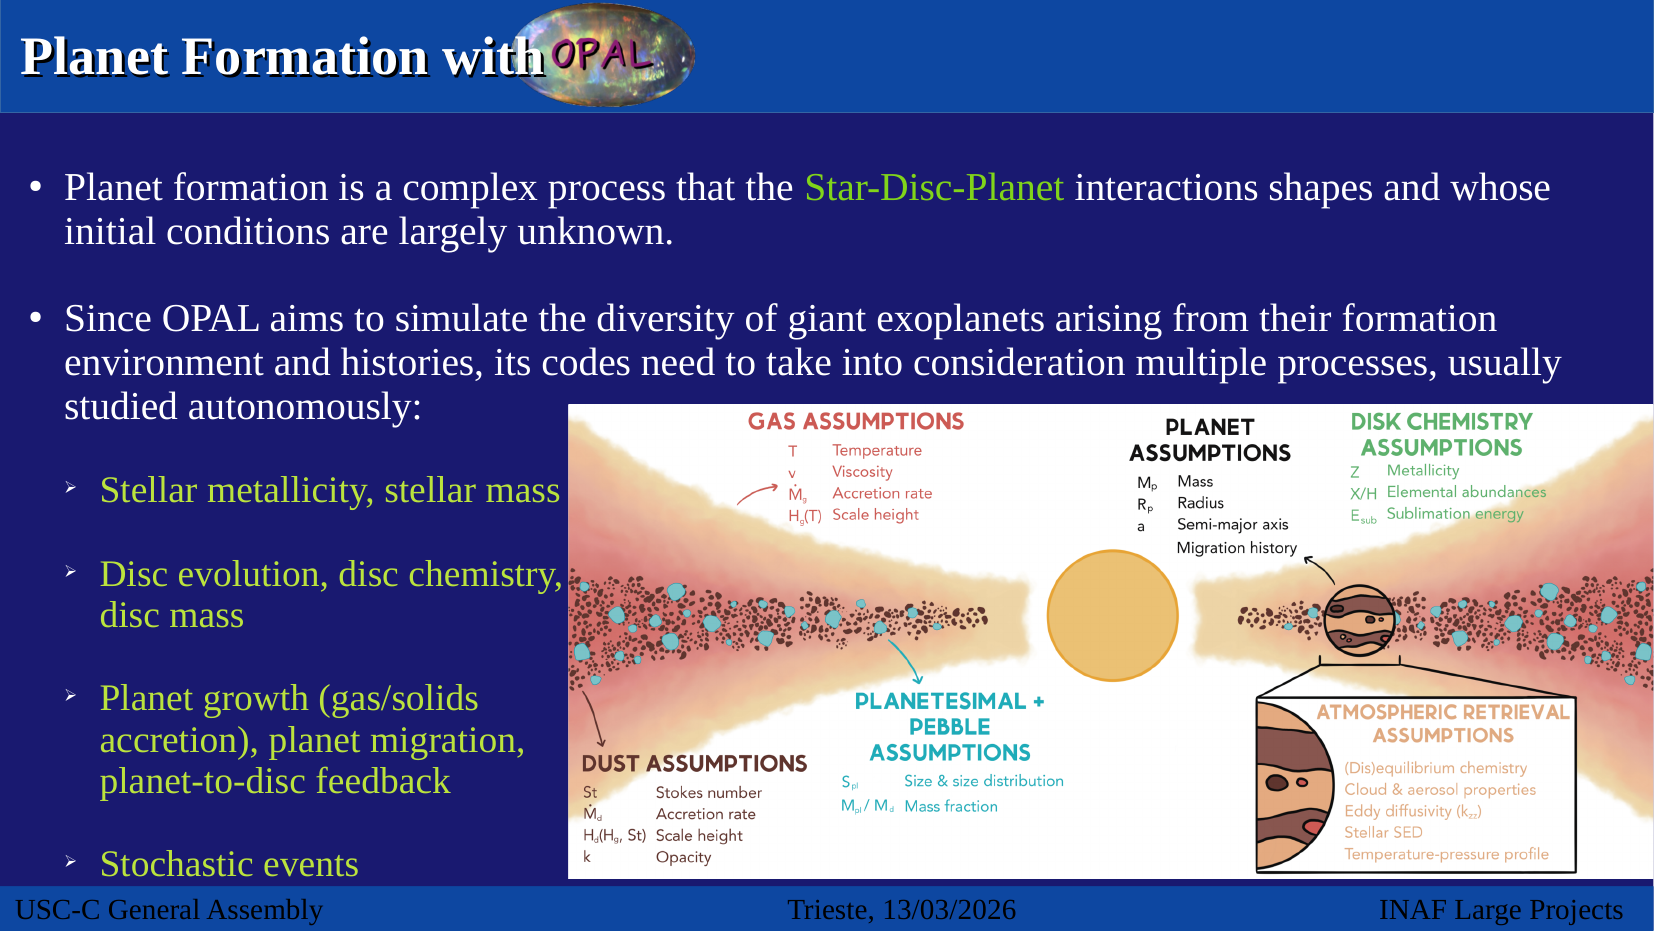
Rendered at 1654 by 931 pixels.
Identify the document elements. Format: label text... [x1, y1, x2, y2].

text_box Planet Formation with [5, 0, 1163, 113]
text_box [0, 0, 5, 113]
picture [568, 404, 1654, 879]
text_box Planet formation is a complex process that the Star-Disc-Planet interactions shapes and whose initial conditions are largely unknown. Since OPAL aims to simulate the diversity of giant exoplanets arising from their formation environment and histories, its codes need to take into consideration multiple processes, usually studied autonomously: Stellar metallicity, stellar mass Disc evolution, disc chemistry, disc mass Planet growth (gas/solids accretion), planet migration, planet-to-disc feedback Stochastic events [13, 158, 1651, 823]
text_box [1163, 0, 1654, 113]
text_box USC-C General Assembly Trieste, 13/03/2026 INAF Large Projects [0, 887, 1654, 931]
